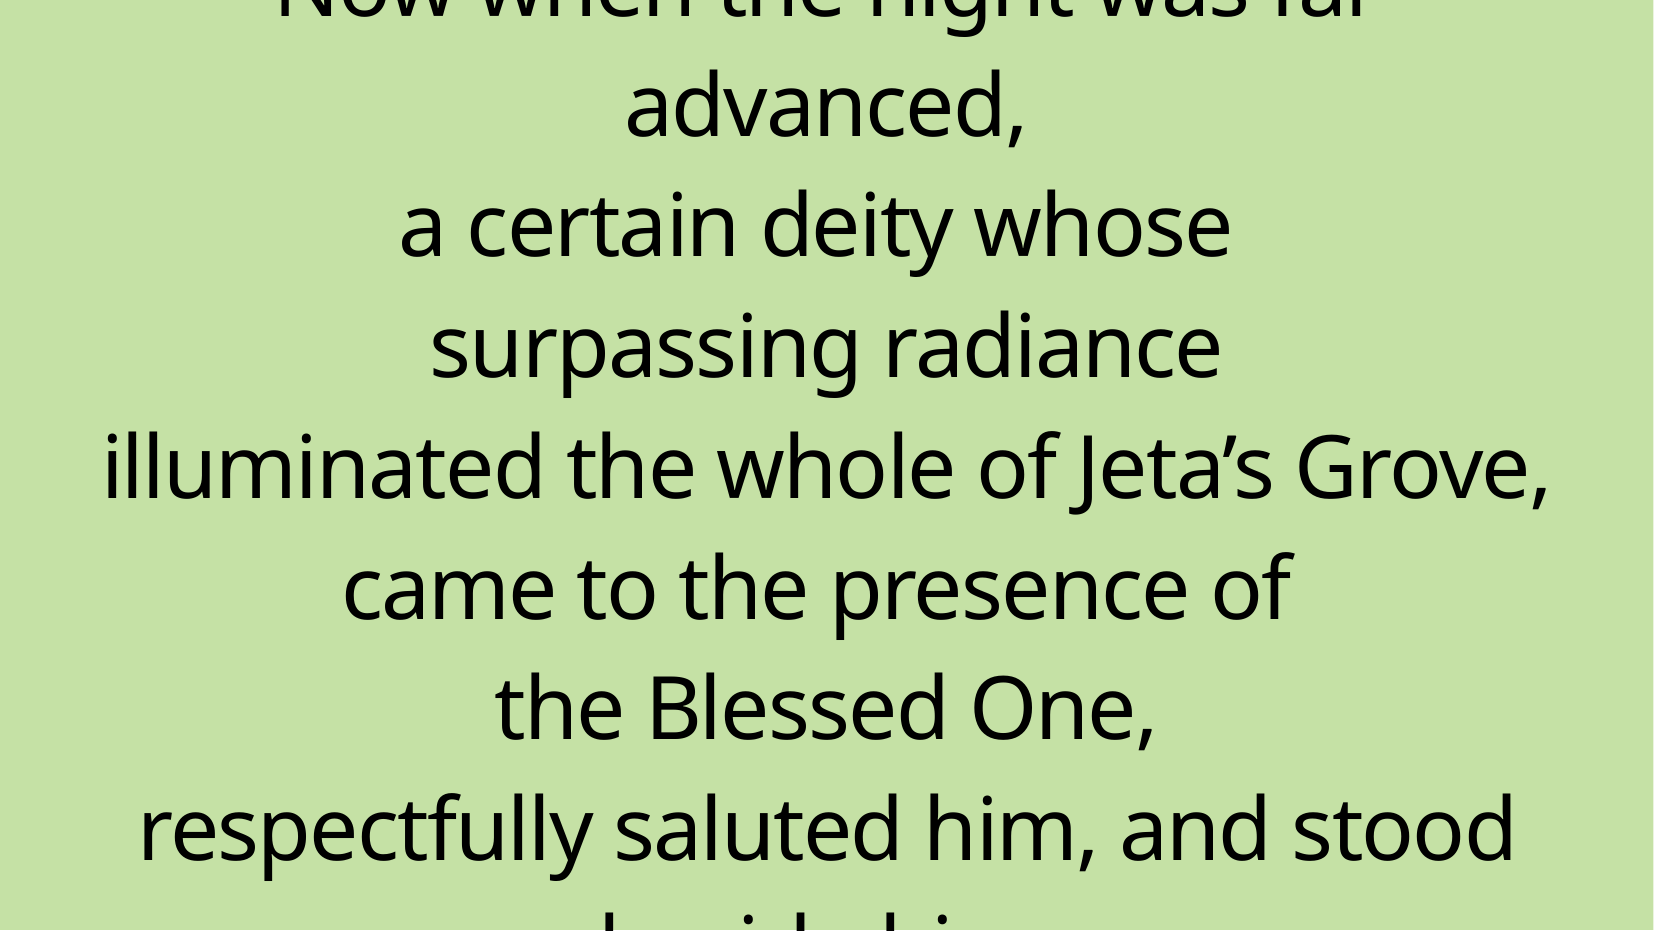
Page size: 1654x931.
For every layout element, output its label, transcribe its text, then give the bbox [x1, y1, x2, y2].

subtitle Now when the night was far advanced, a certain deity whose surpassing radiance illuminated the whole of Jeta’s Grove, came to the presence of the Blessed One, respectfully saluted him, and stood beside him. [82, 0, 1571, 931]
